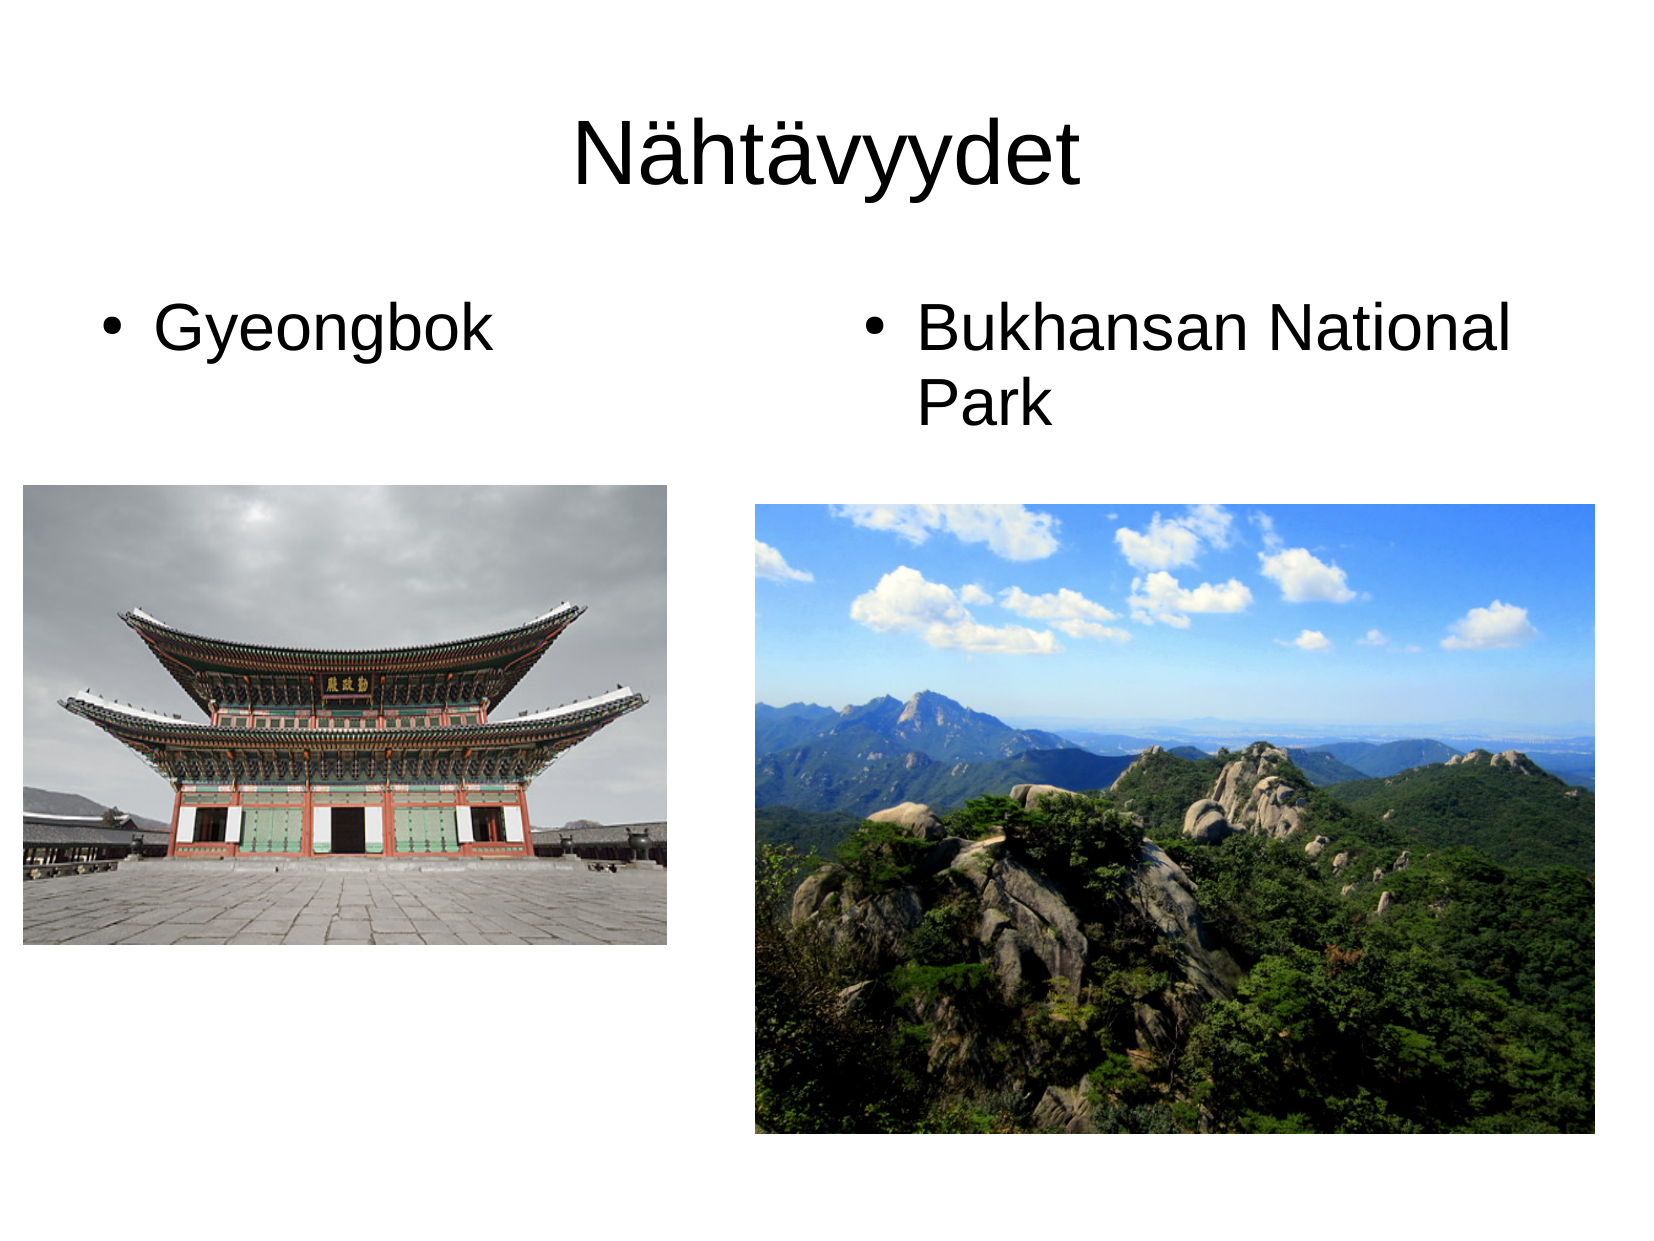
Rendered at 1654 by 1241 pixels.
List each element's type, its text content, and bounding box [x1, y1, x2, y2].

picture [23, 485, 667, 945]
picture [755, 504, 1595, 1134]
title Nähtävyydet [82, 49, 1571, 257]
list Bukhansan National Park [845, 290, 1572, 504]
list Gyeongbok [82, 290, 809, 1010]
